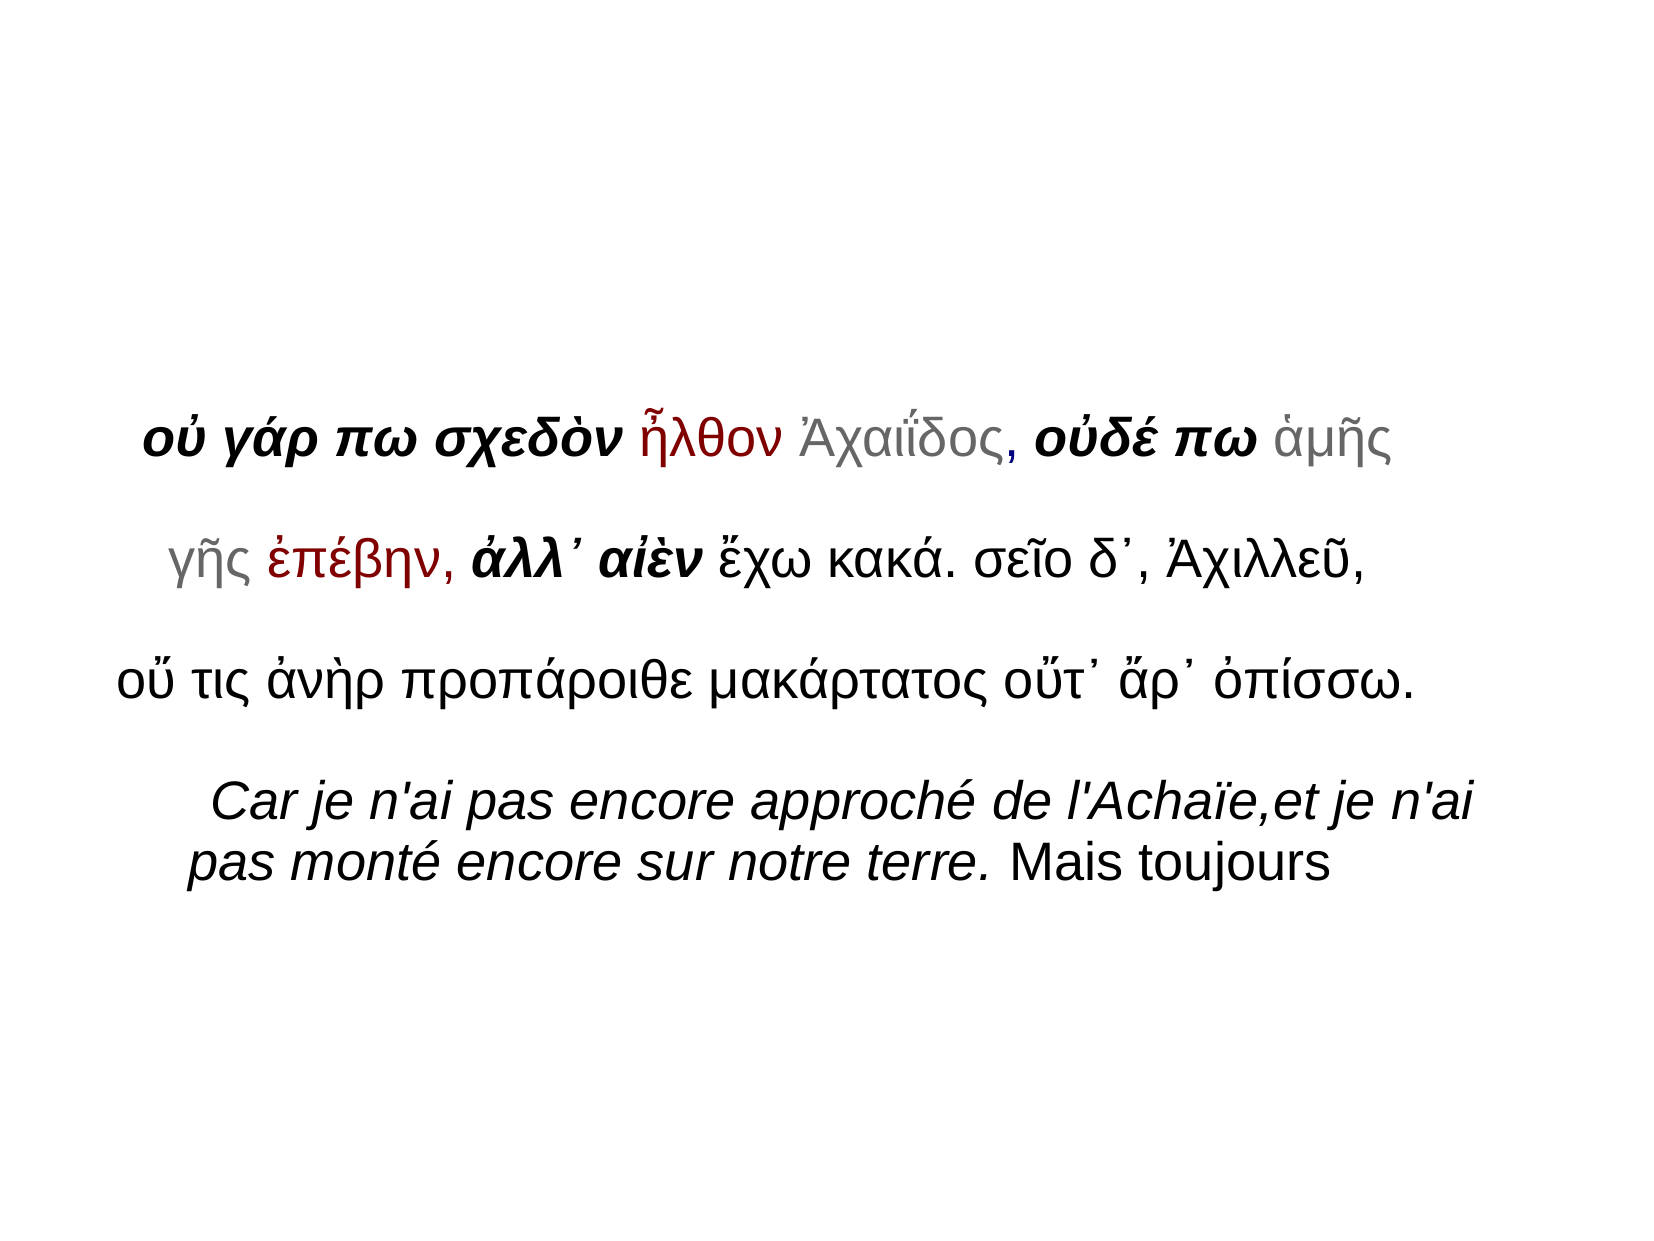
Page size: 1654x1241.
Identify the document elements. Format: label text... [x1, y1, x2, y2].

subtitle οὐ γάρ πω σχεδὸν ἦλθον Ἀχαιΐδος, οὐδέ πω ἁμῆς γῆς ἐπέβην, ἀλλ᾽ αἰὲν ἔχω κακά. σεῖο δ᾽, Ἀχιλλεῦ, οὔ τις ἀνὴρ προπάροιθε μακάρτατος οὔτ᾽ ἄρ᾽ ὀπίσσω. Car je n'ai pas encore approché de l'Achaïe,et je n'ai pas monté encore sur notre terre. Mais toujours [23, 290, 1512, 1010]
